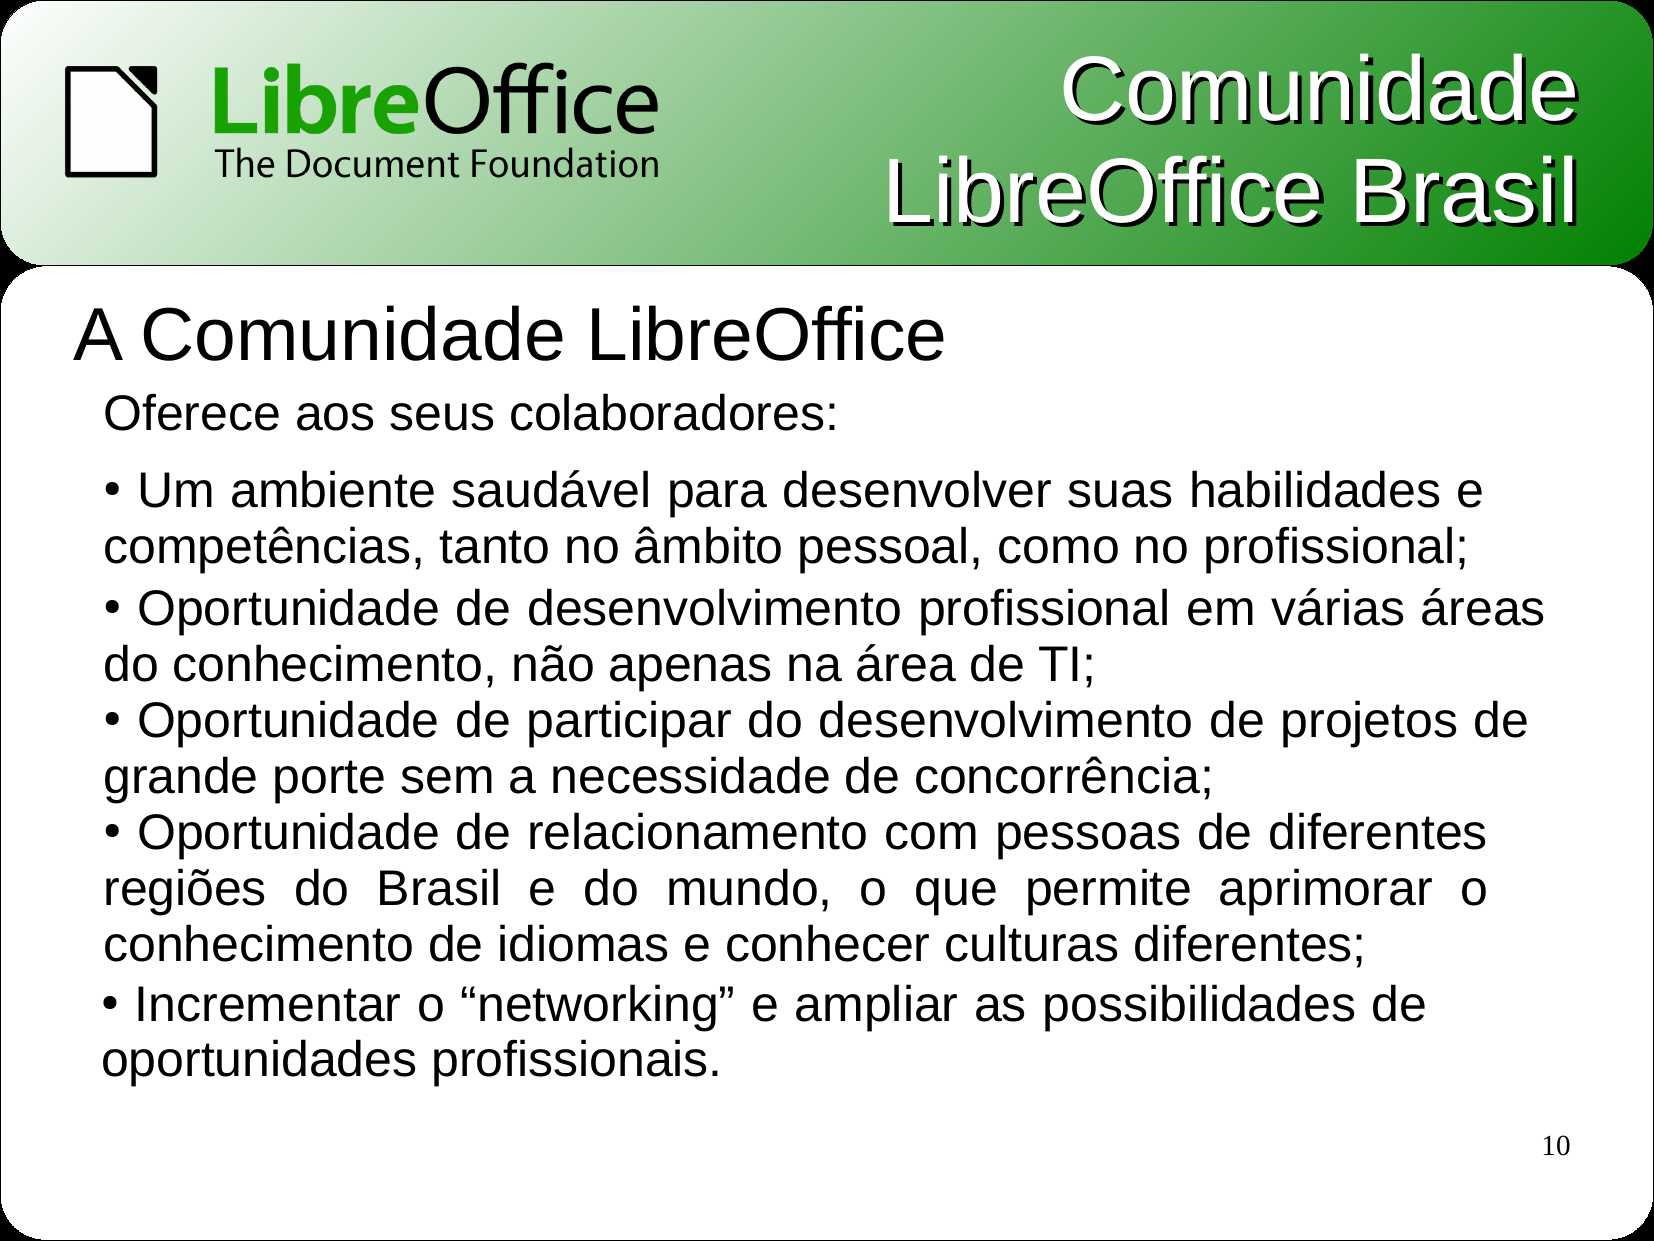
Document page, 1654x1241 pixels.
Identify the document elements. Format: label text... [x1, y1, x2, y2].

text_box Oferece aos seus colaboradores: [88, 385, 1595, 449]
text_box Um ambiente saudável para desenvolver suas habilidades e competências, tanto no âmbito pessoal, como no profissional; [88, 454, 1536, 603]
text_box Oportunidade de participar do desenvolvimento de projetos de grande porte sem a necessidade de concorrência; [88, 700, 1565, 812]
text_box Oportunidade de relacionamento com pessoas de diferentes regiões do Brasil e do mundo, o que permite aprimorar o conhecimento de idiomas e conhecer culturas diferentes; [88, 812, 1536, 980]
picture [29, 36, 702, 207]
text_box Incrementar o “networking” e ampliar as possibilidades de oportunidades profissionais. [86, 968, 1542, 1095]
text_box A Comunidade LibreOffice [59, 285, 1625, 385]
text_box Comunidade LibreOffice Brasil [856, 29, 1595, 250]
text_box Oportunidade de desenvolvimento profissional em várias áreas do conhecimento, não apenas na área de TI; [88, 572, 1565, 700]
